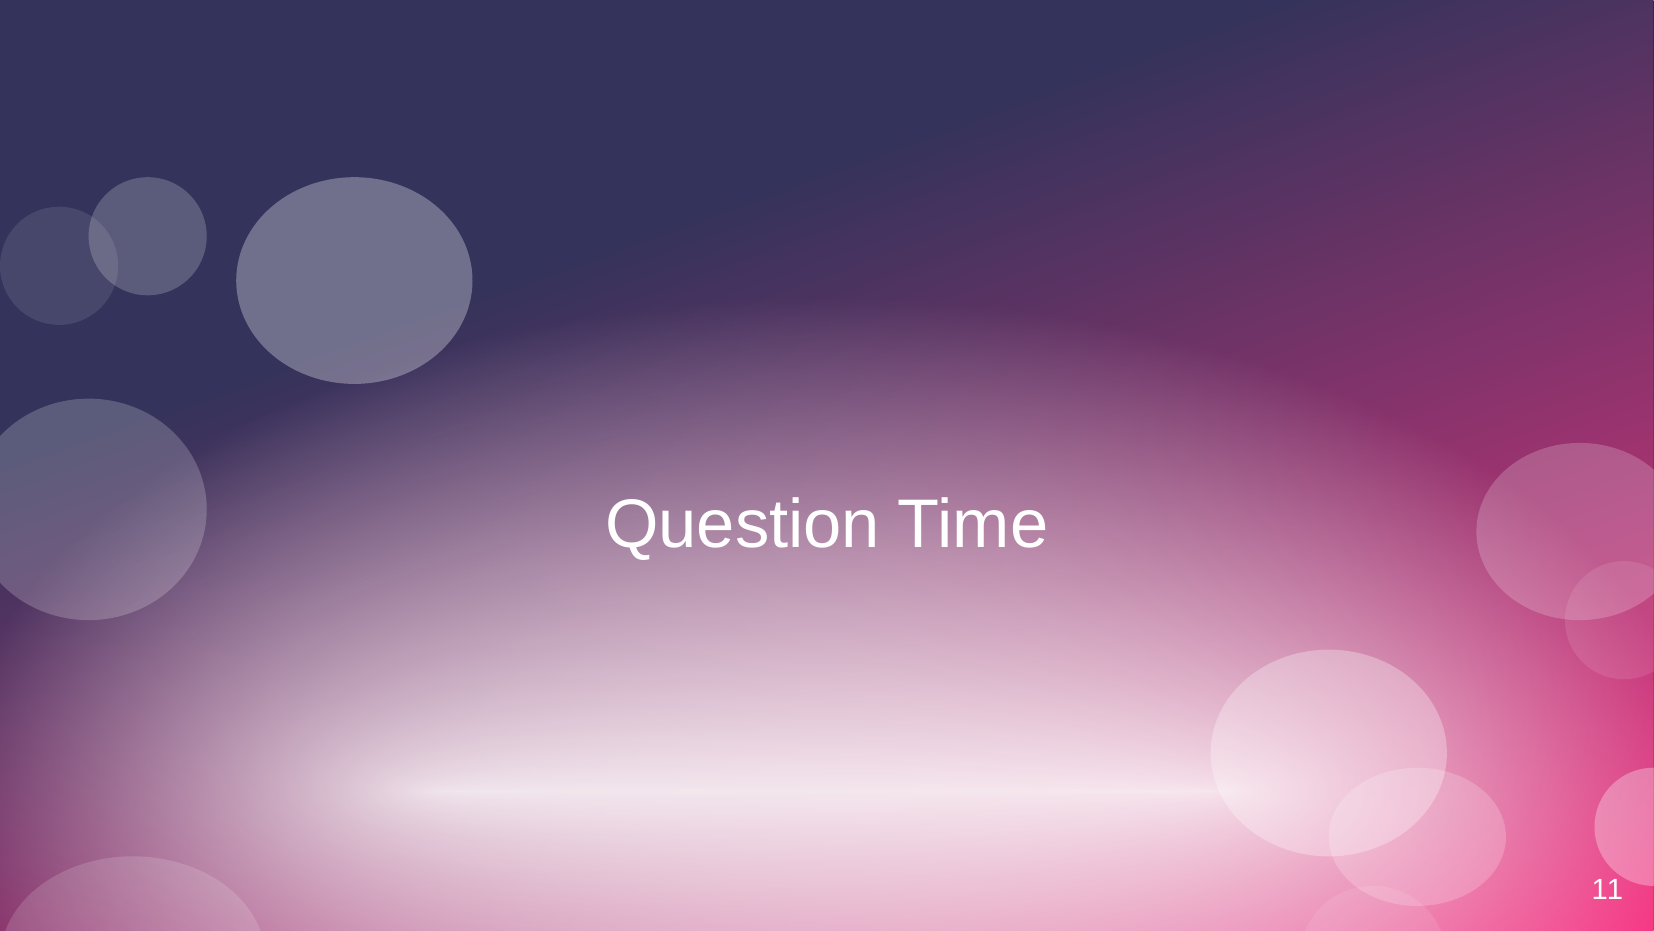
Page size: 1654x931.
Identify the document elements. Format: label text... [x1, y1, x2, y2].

title Question Time [88, 442, 1565, 606]
